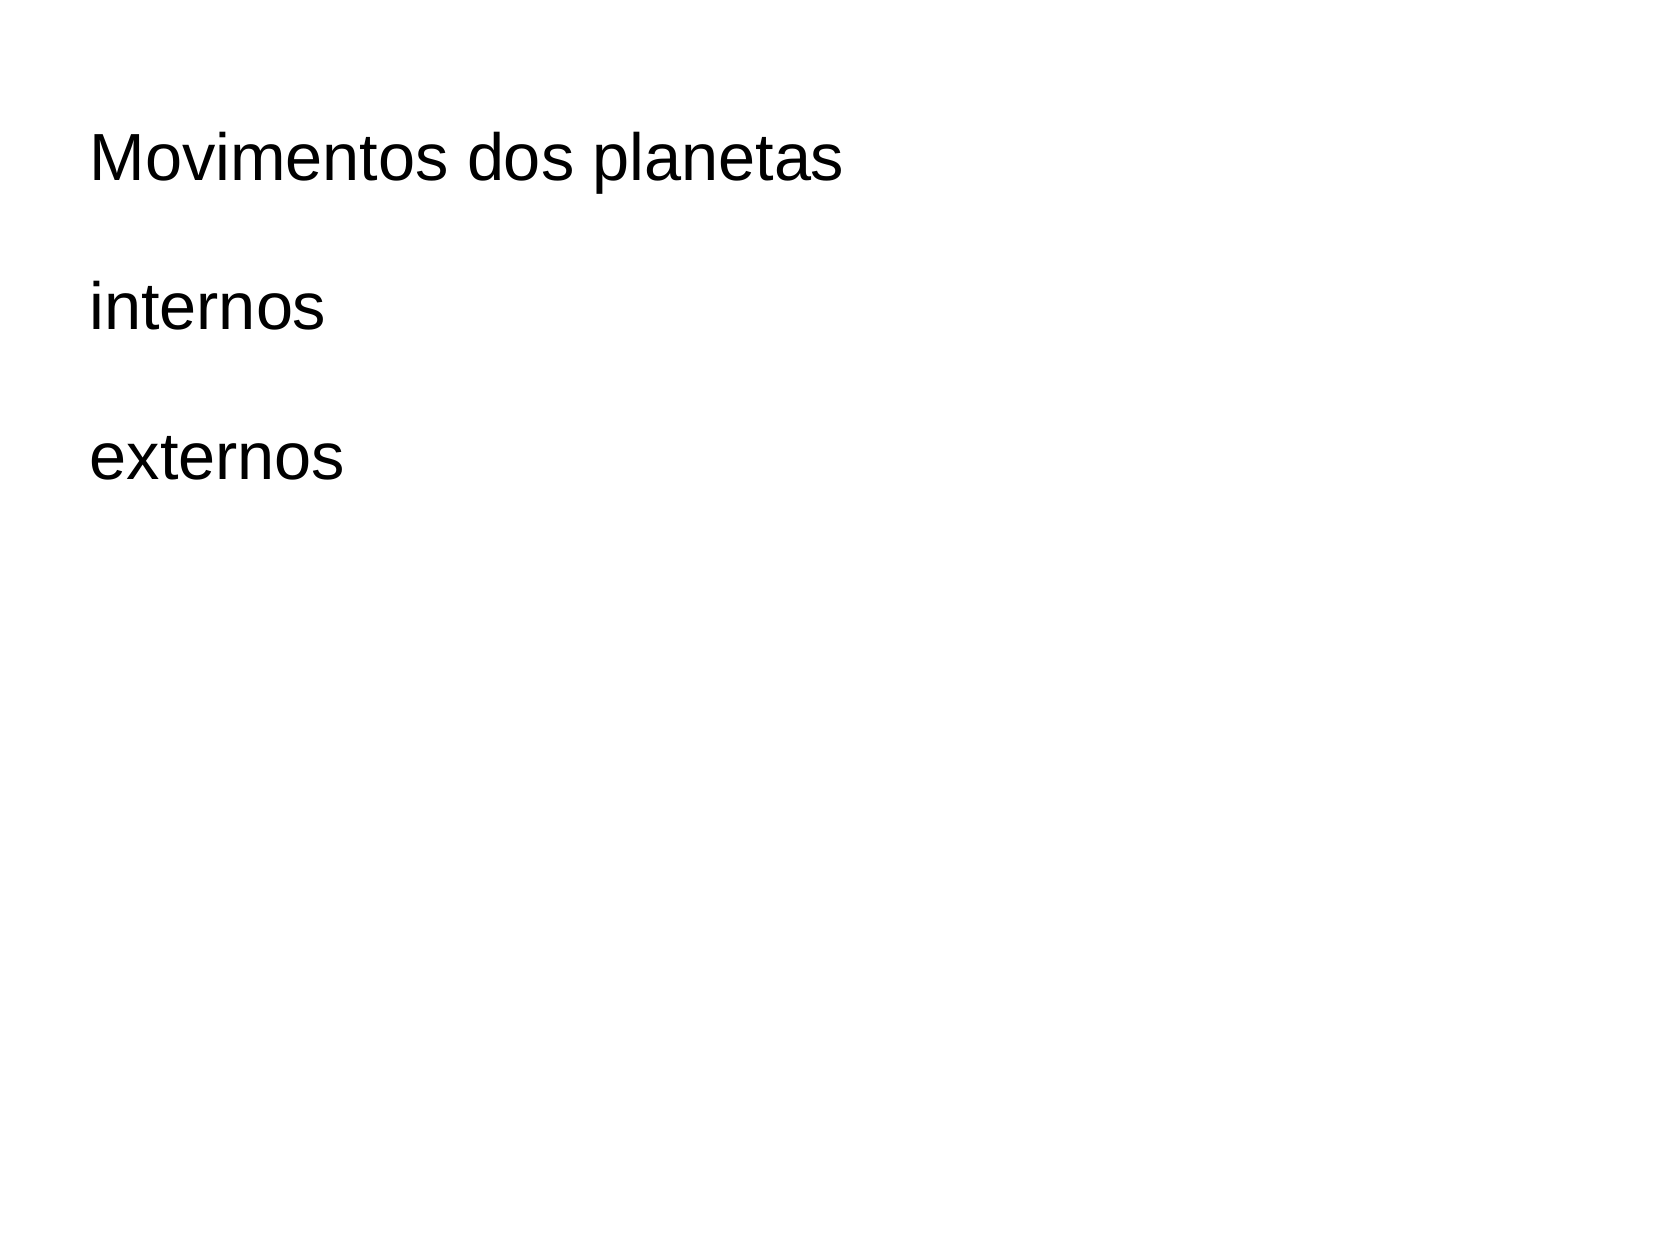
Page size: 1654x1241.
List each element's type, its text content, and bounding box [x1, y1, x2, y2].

text_box Movimentos dos planetas internos externos [75, 112, 861, 650]
